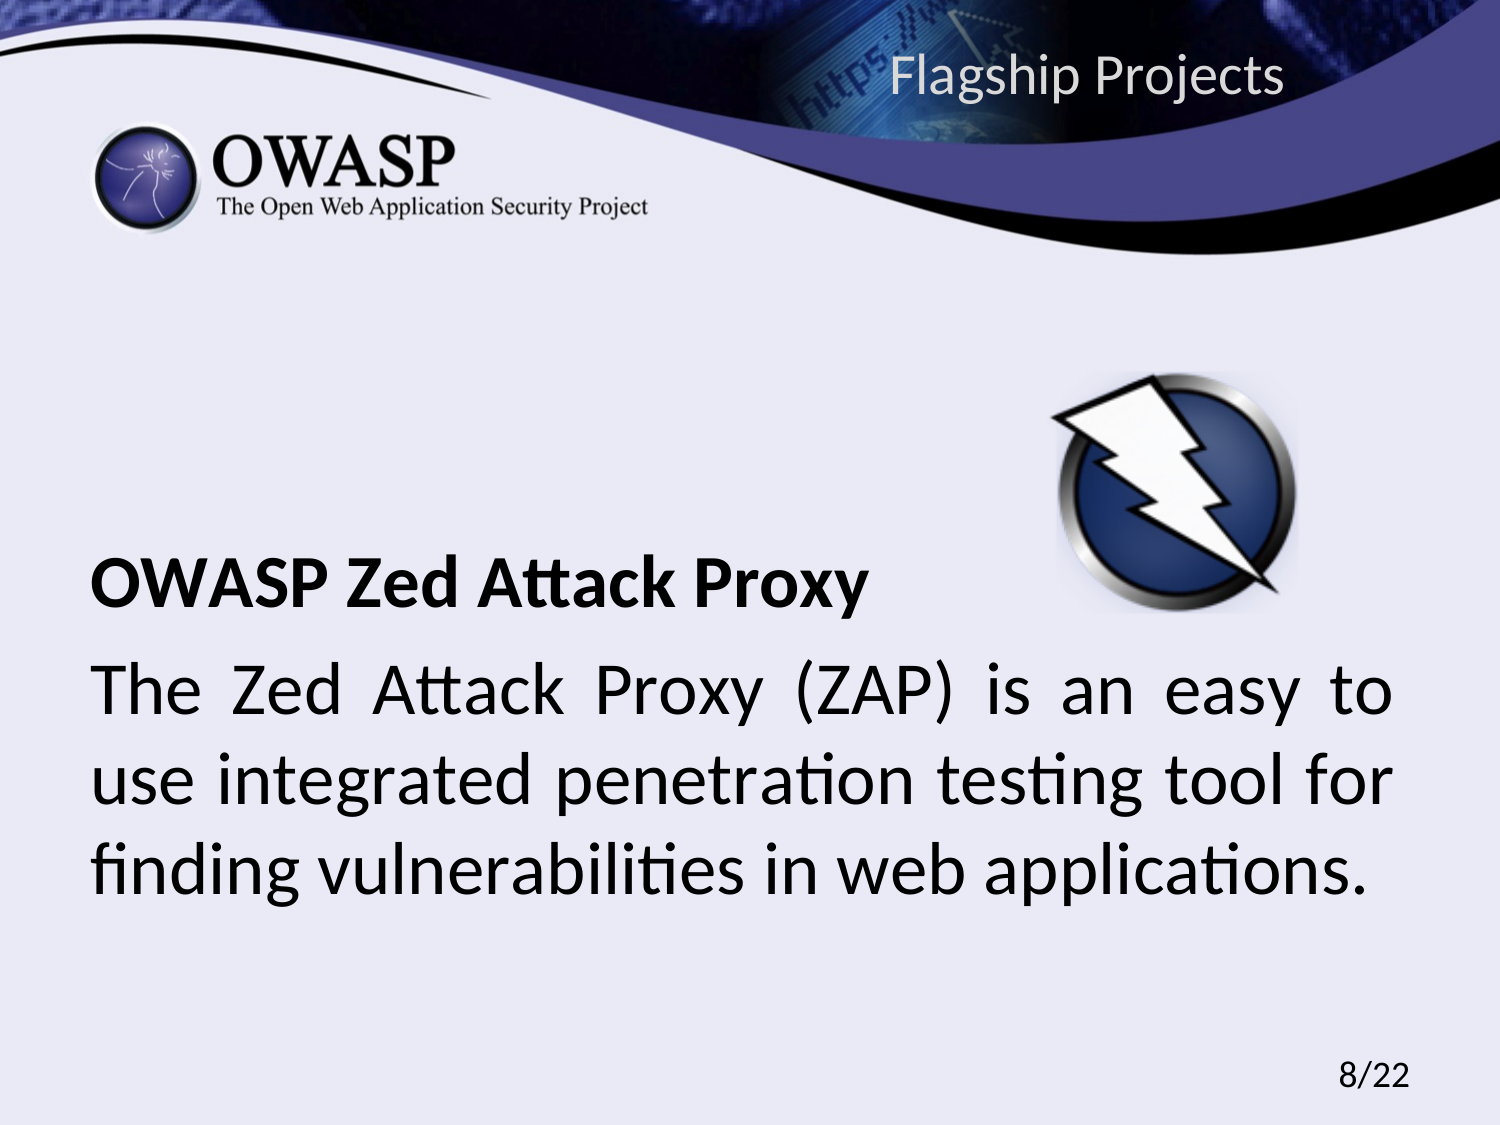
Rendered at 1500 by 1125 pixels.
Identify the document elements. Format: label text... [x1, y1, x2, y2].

title Flagship Projects [699, 12, 1476, 130]
picture [0, 0, 1500, 1125]
list OWASP Zed Attack Proxy The Zed Attack Proxy (ZAP) is an easy to use integrated penetration testing tool for finding vulnerabilities in web applications. [75, 525, 1426, 1005]
